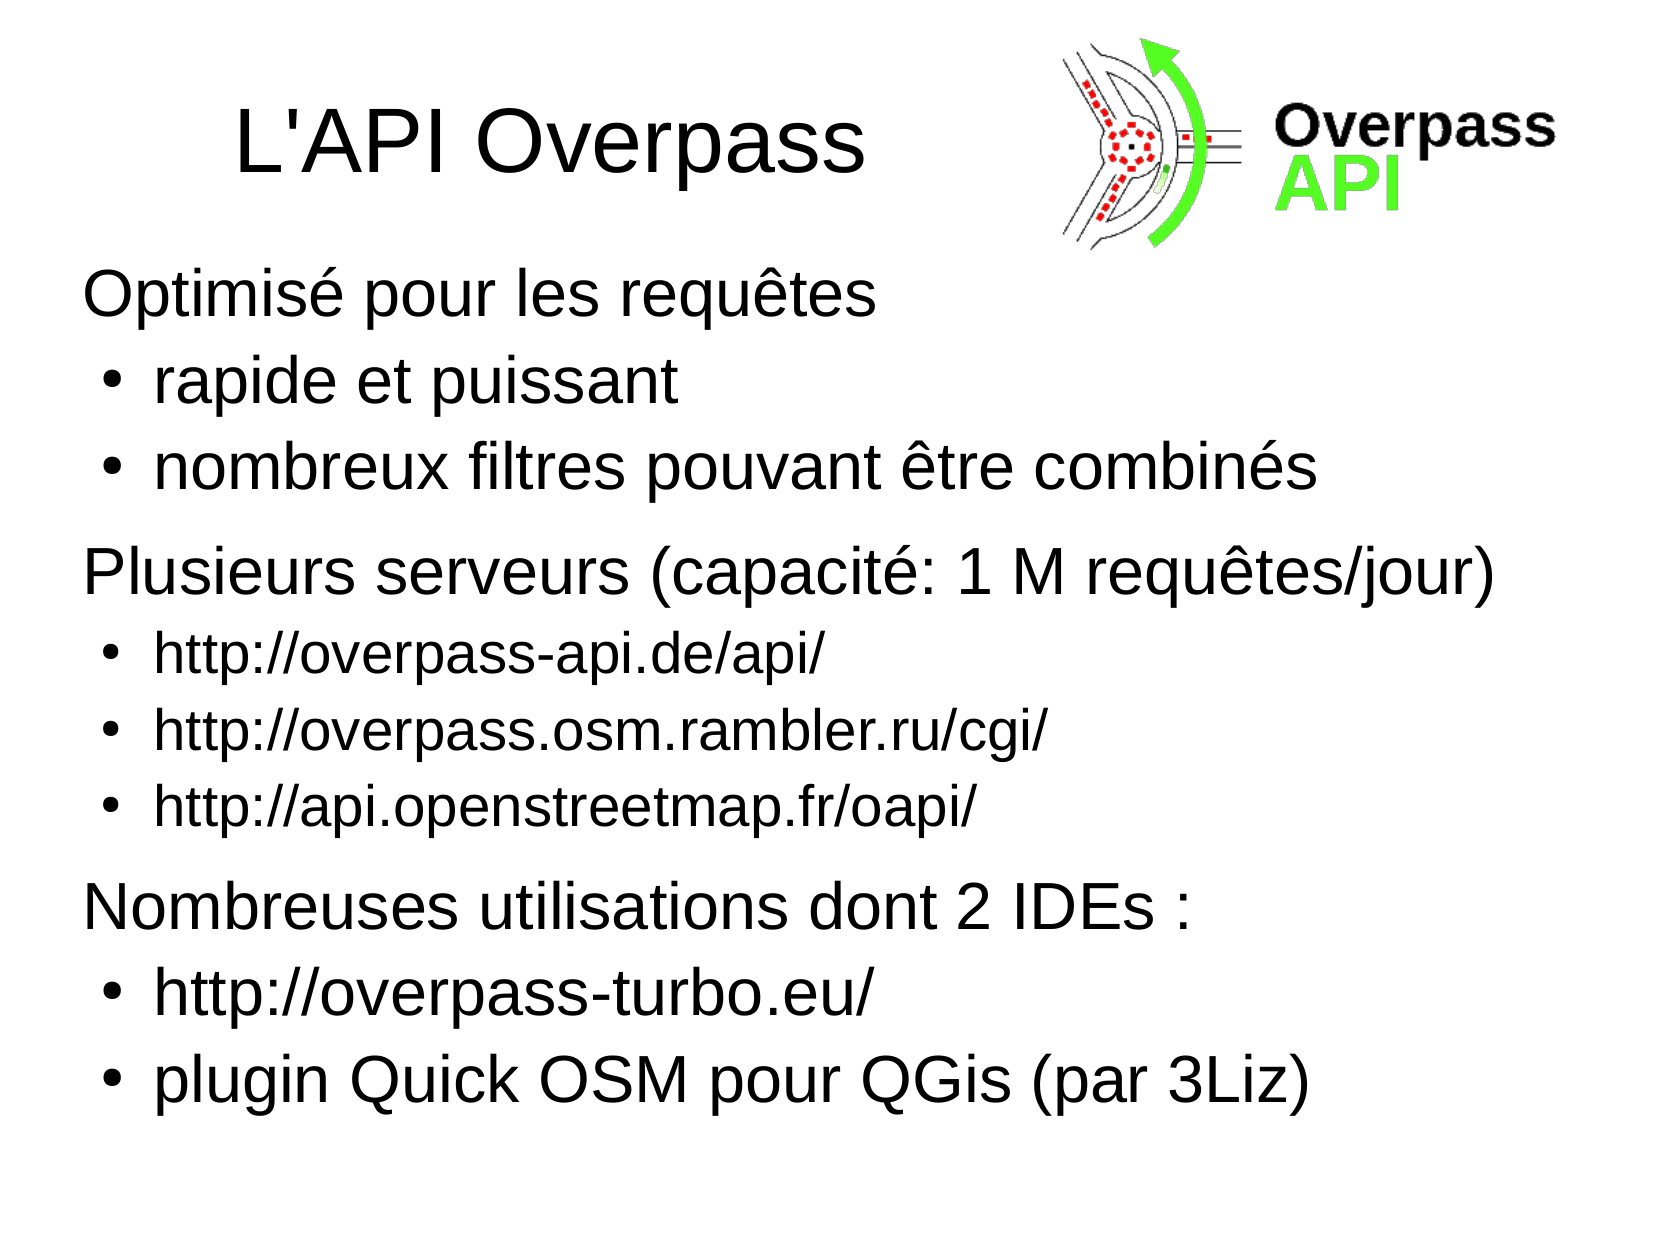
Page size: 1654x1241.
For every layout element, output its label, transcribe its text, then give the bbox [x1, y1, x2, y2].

picture [1022, 37, 1571, 257]
list Optimisé pour les requêtes rapide et puissant nombreux filtres pouvant être combinés Plusieurs serveurs (capacité: 1 M requêtes/jour) http://overpass-api.de/api/ http://overpass.osm.rambler.ru/cgi/ http://api.openstreetmap.fr/oapi/ Nombreuses utilisations dont 2 IDEs : http://overpass-turbo.eu/ plugin Quick OSM pour QGis (par 3Liz) [82, 256, 1571, 1169]
title L'API Overpass [233, 37, 958, 245]
